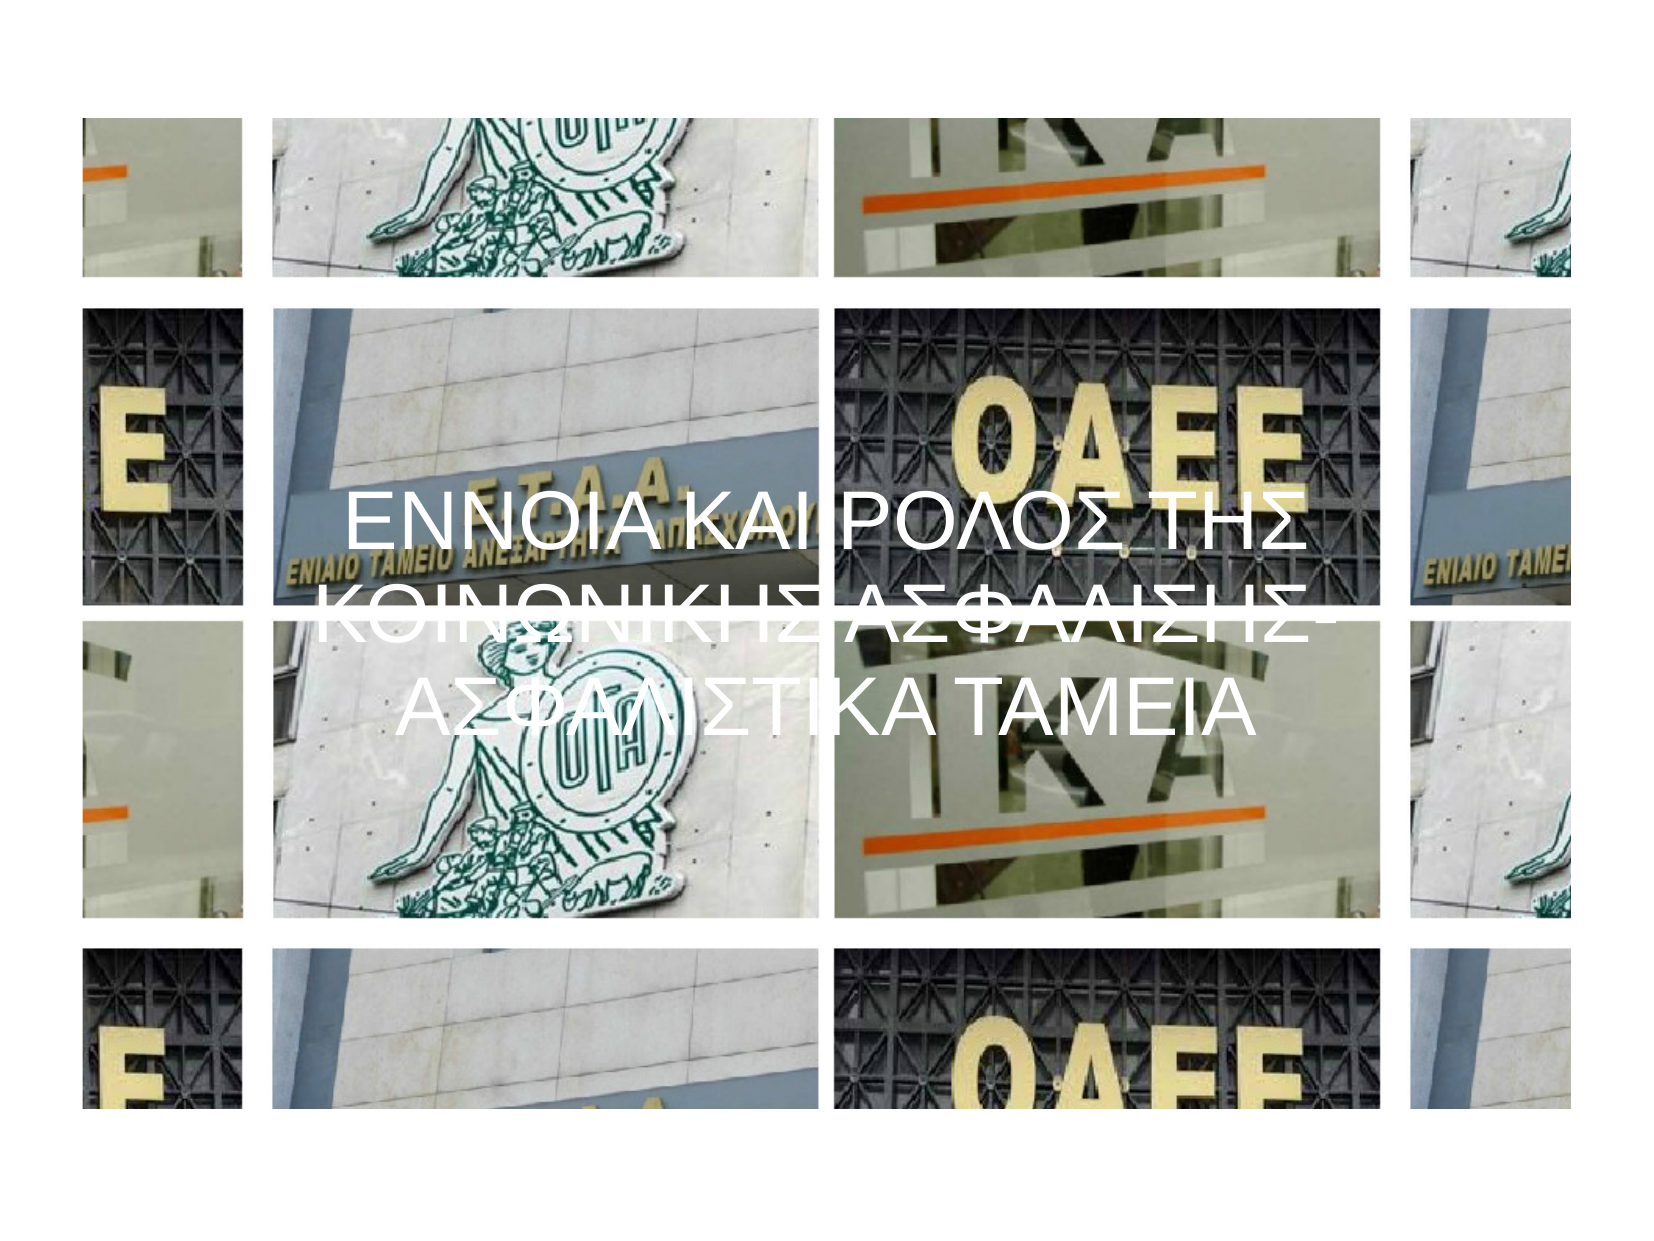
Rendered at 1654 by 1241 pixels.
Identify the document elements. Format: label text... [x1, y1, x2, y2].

subtitle ΕΝΝΟΙΑ ΚΑΙ ΡΟΛΟΣ ΤΗΣ ΚΟΙΝΩΝΙΚΗΣ ΑΣΦΑΛΙΣΗΣ-ΑΣΦΑΛΙΣΤΙΚΑ ΤΑΜΕΙΑ [82, 118, 1571, 1109]
